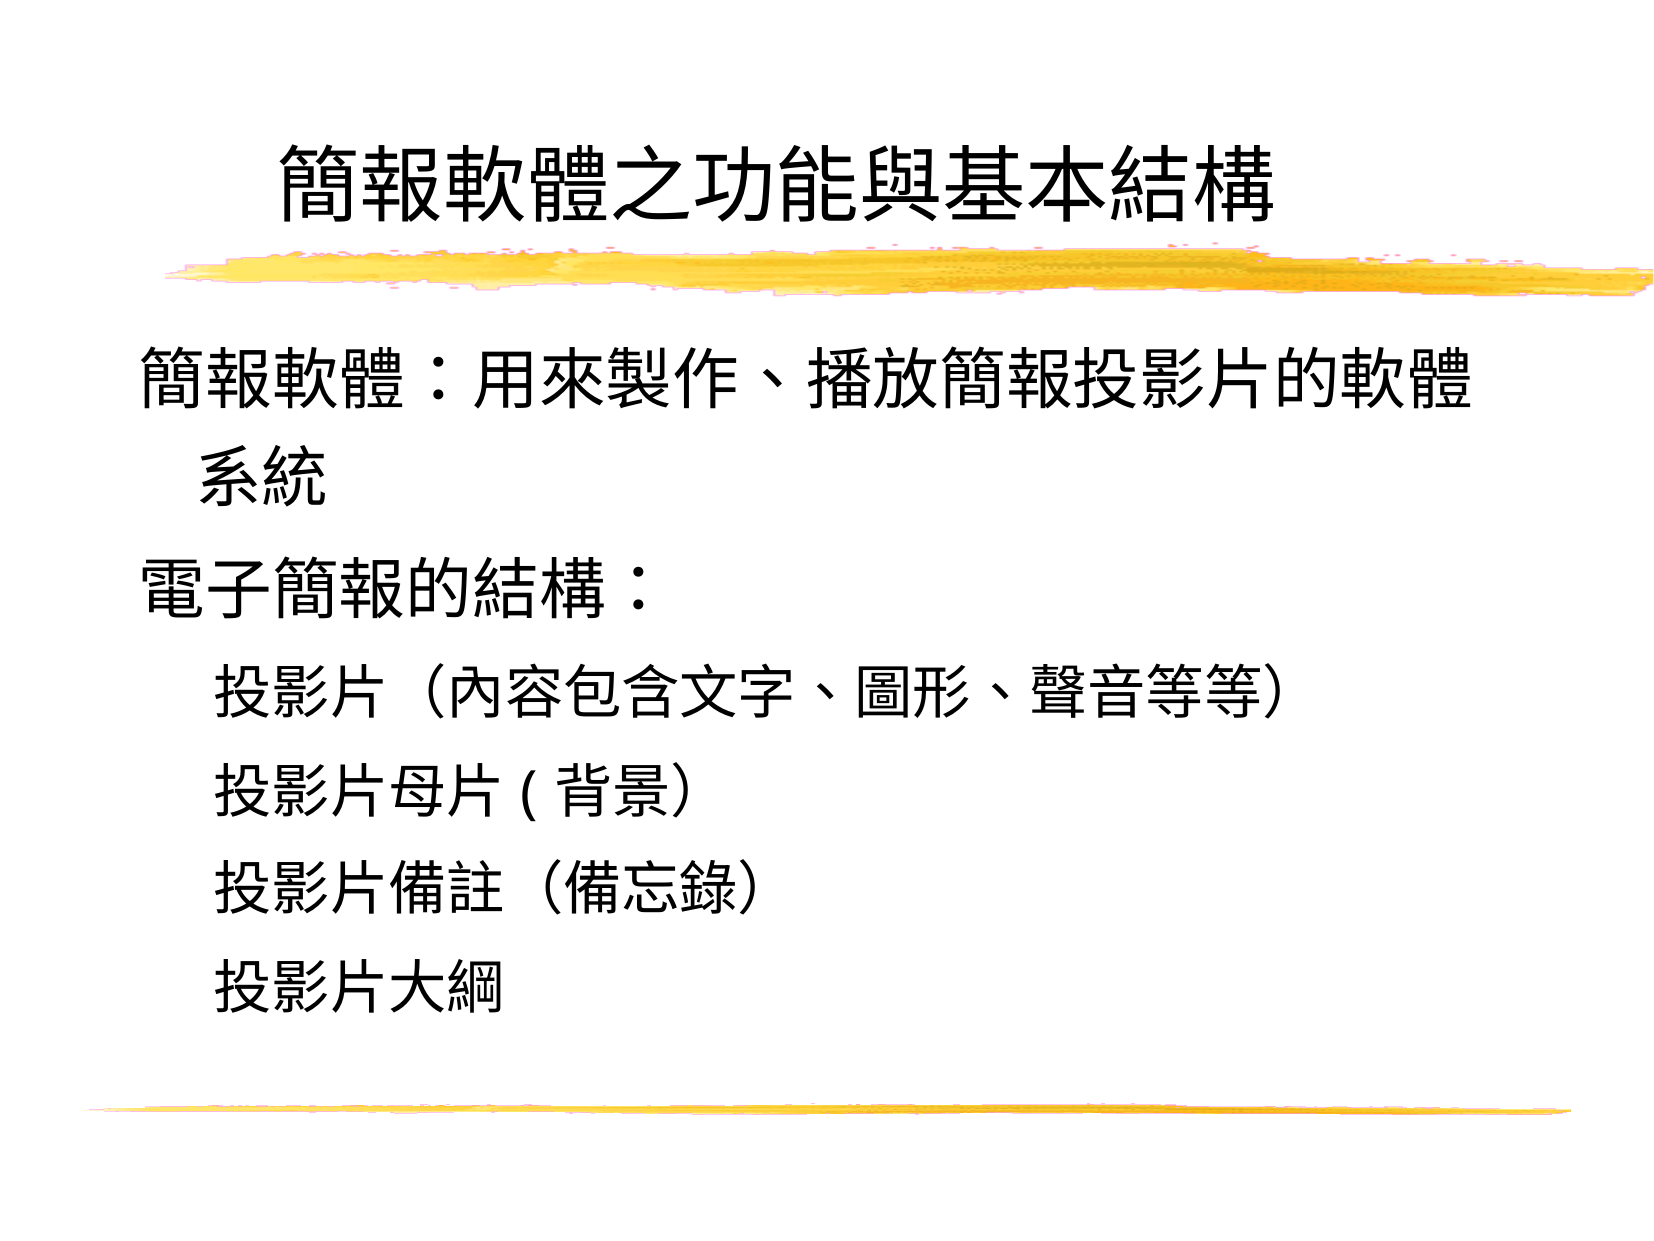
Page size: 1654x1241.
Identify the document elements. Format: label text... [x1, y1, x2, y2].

title 簡報軟體之功能與基本結構 [73, 41, 1479, 249]
picture [165, 237, 1654, 308]
list 簡報軟體：用來製作、播放簡報投影片的軟體系統 電子簡報的結構： 投影片（內容包含文字、圖形、聲音等等） 投影片母片(背景） 投影片備註（備忘錄） 投影片大綱 [124, 316, 1530, 1061]
picture [82, 1102, 1571, 1117]
